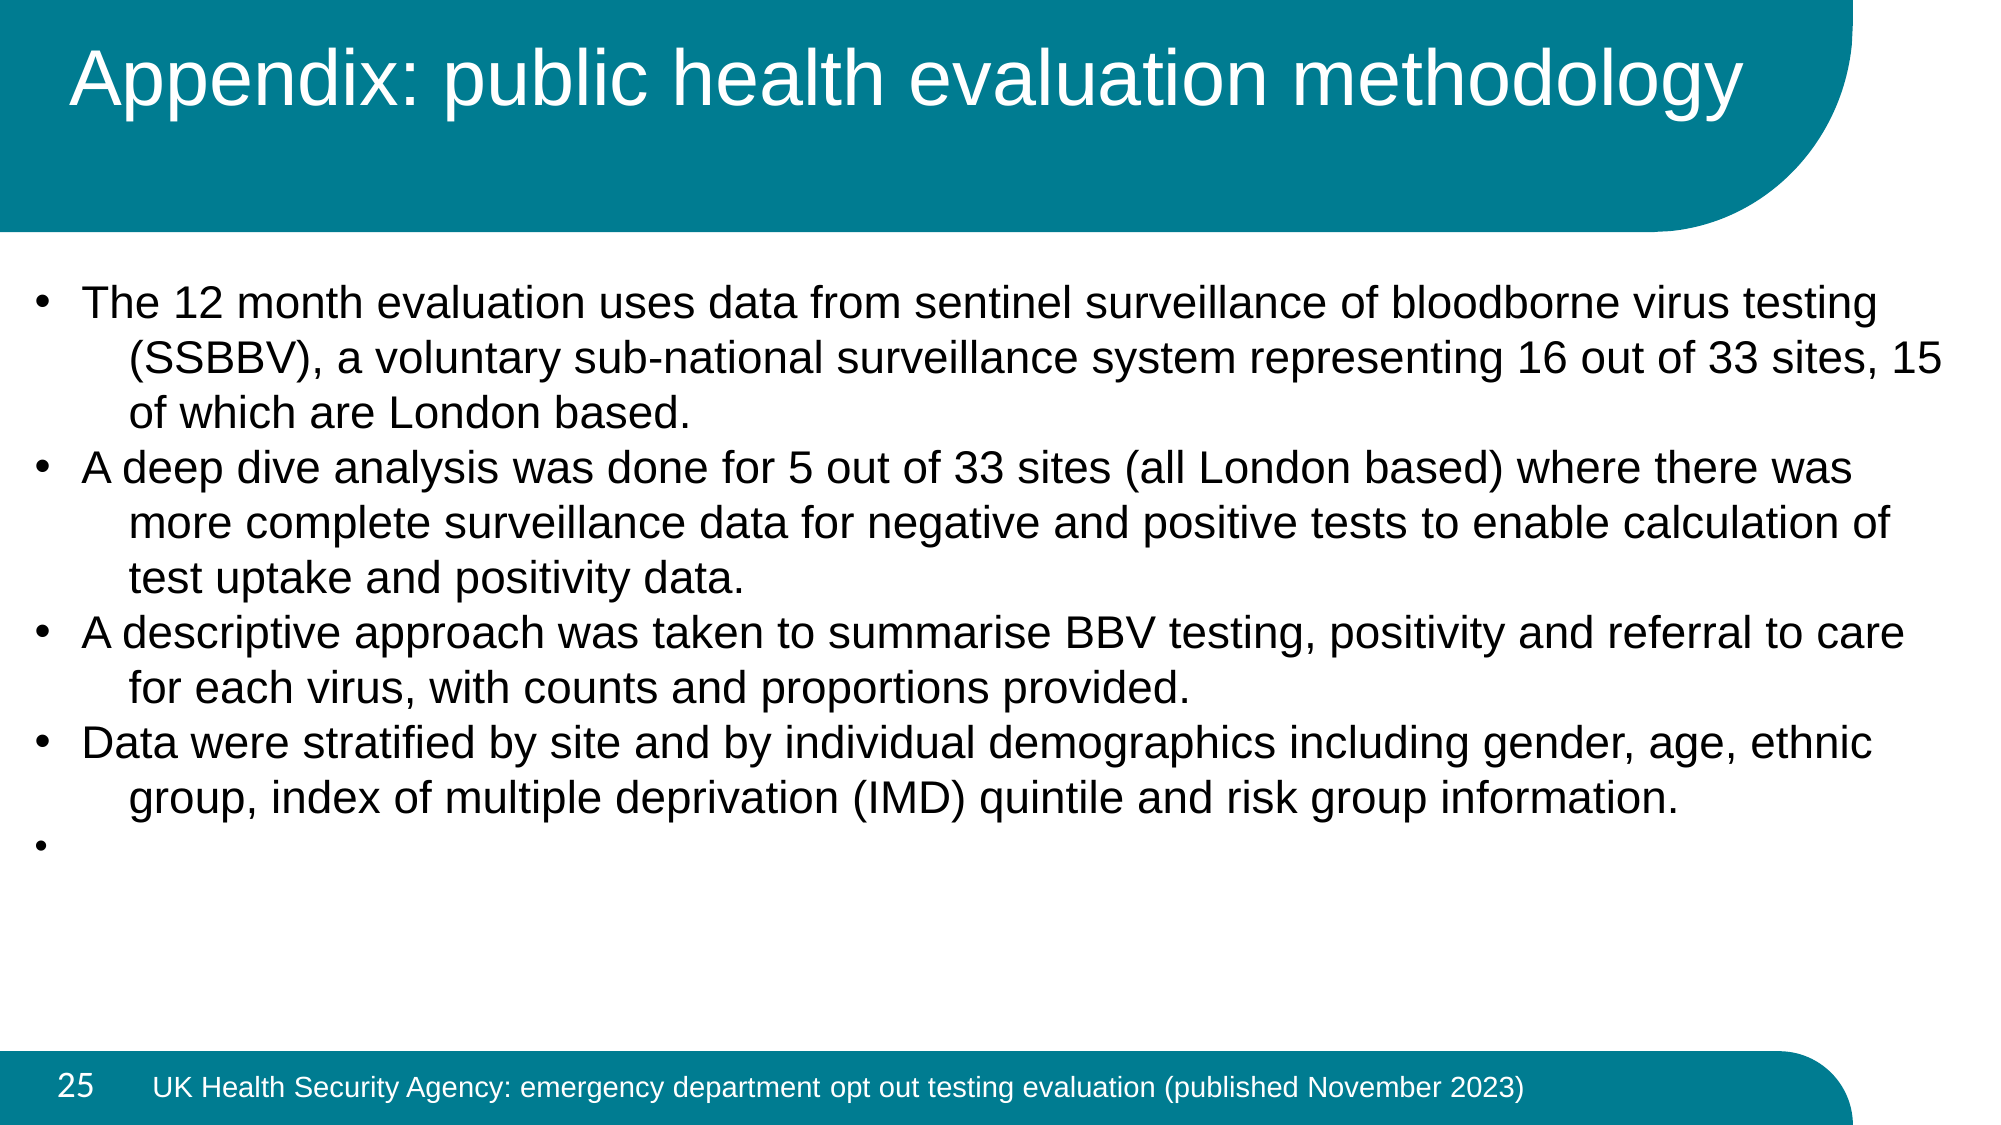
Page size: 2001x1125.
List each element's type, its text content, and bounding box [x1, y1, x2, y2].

text_box UK Health Security Agency: emergency department opt out testing evaluation (published November 2023) [137, 1056, 1780, 1116]
title Appendix: public health evaluation methodology [54, 29, 1780, 189]
text_box [41, 1053, 153, 1119]
text_box The 12 month evaluation uses data from sentinel surveillance of bloodborne virus testing (SSBBV), a voluntary sub-national surveillance system representing 16 out of 33 sites, 15 of which are London based. A deep dive analysis was done for 5 out of 33 sites (all London based) where there was more complete surveillance data for negative and positive tests to enable calculation of test uptake and positivity data. A descriptive approach was taken to summarise BBV testing, positivity and referral to care for each virus, with counts and proportions provided. Data were stratified by site and by individual demographics including gender, age, ethnic group, index of multiple deprivation (IMD) quintile and risk group information. [19, 265, 1976, 882]
